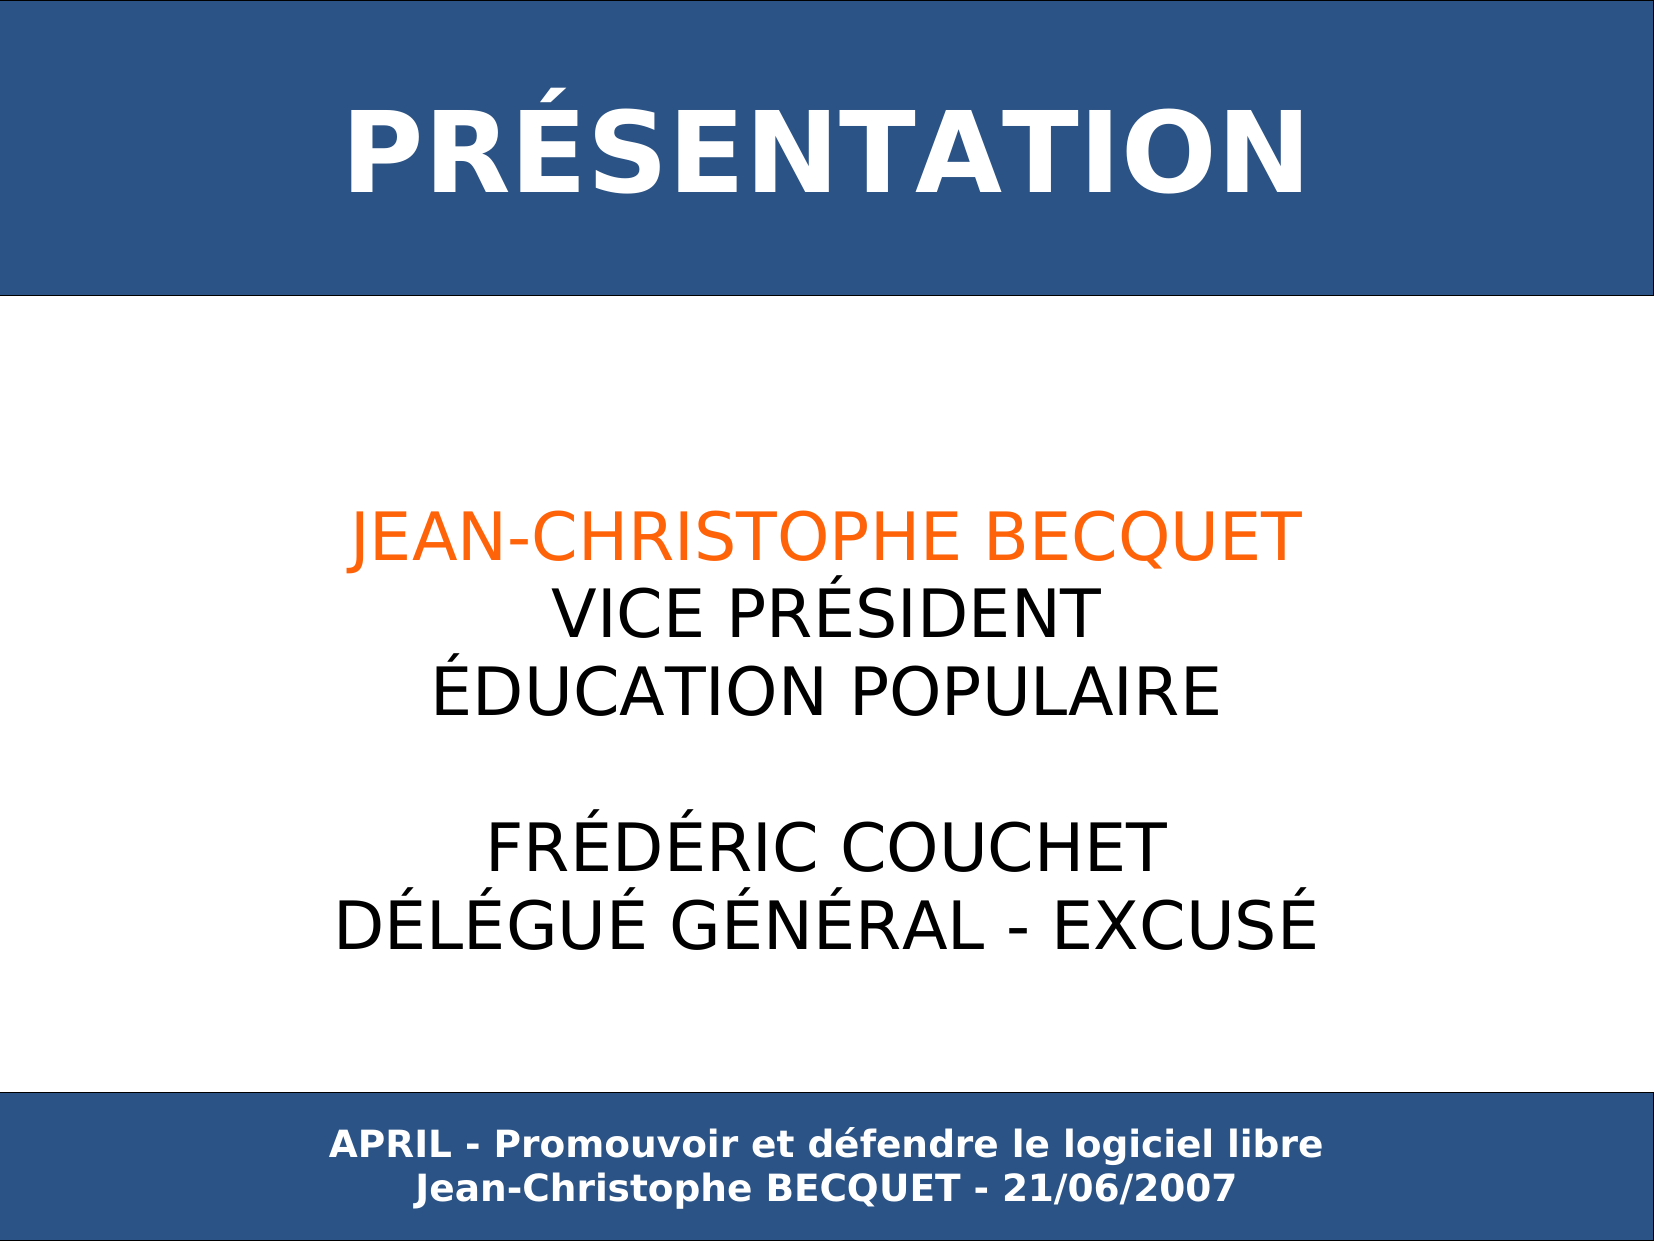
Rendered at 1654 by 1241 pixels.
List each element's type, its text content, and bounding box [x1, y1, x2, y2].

title PRÉSENTATION [82, 56, 1571, 250]
subtitle JEAN-CHRISTOPHE BECQUET VICE PRÉSIDENT ÉDUCATION POPULAIRE FRÉDÉRIC COUCHET DÉLÉGUÉ GÉNÉRAL - EXCUSÉ [82, 361, 1571, 1102]
